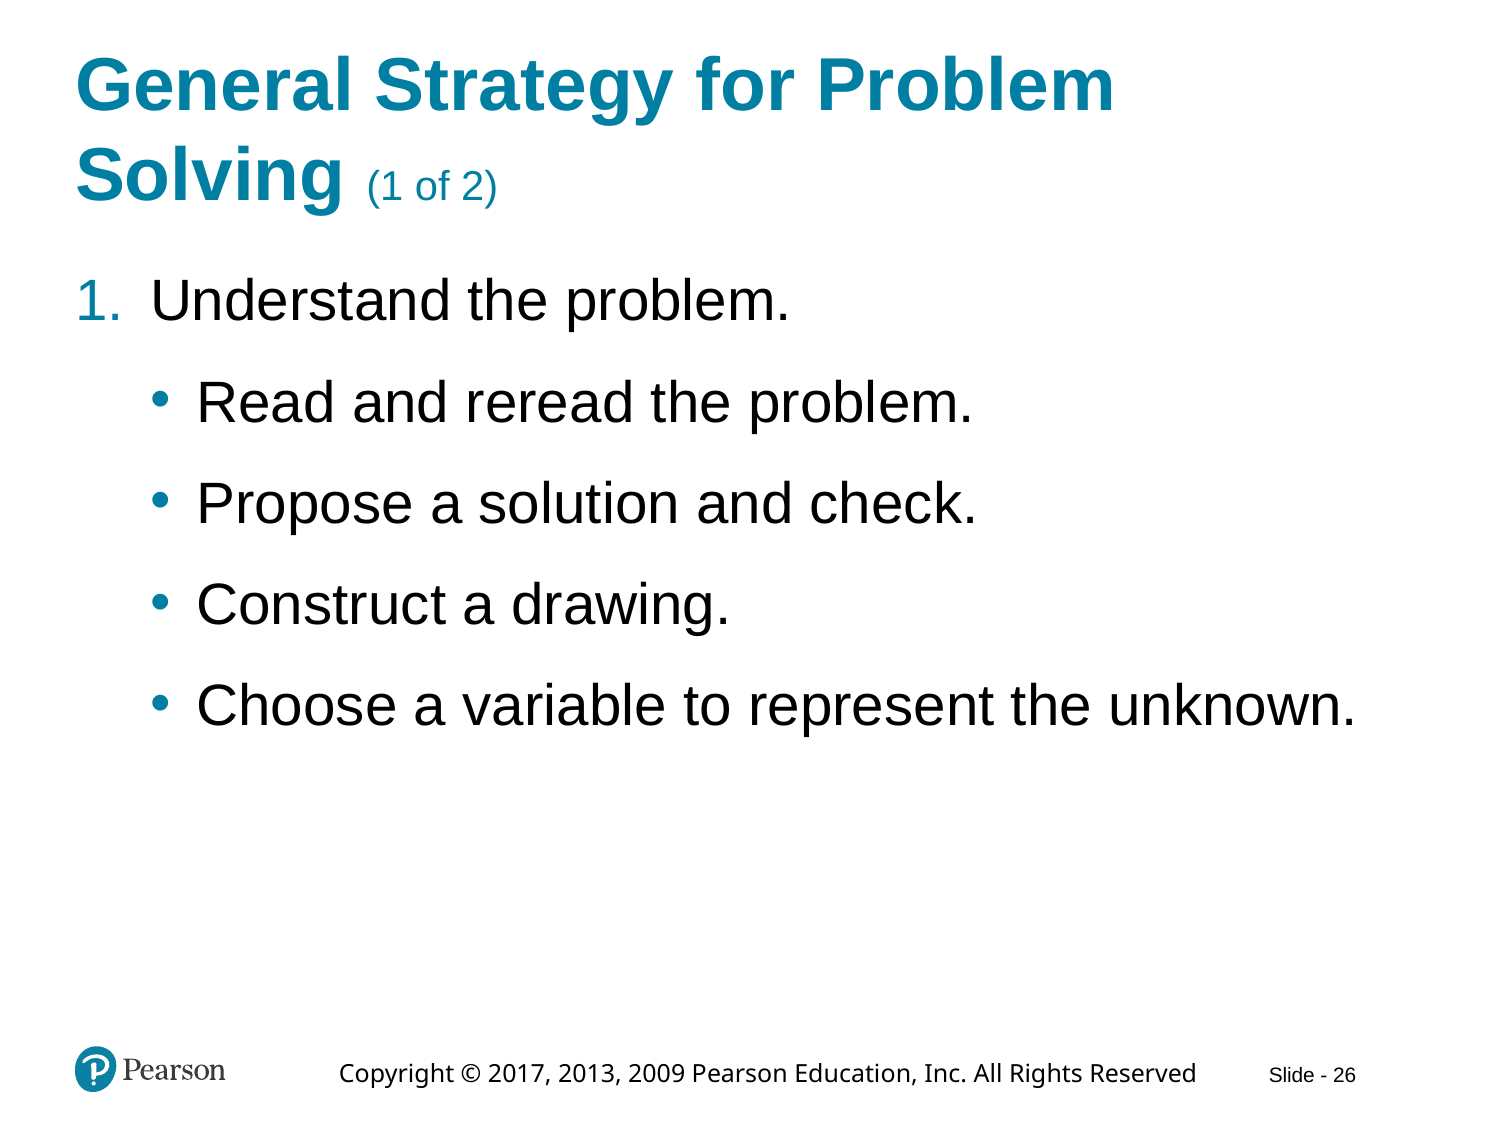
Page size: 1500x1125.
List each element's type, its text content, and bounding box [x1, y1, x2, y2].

list ​Understand the problem. Read and reread the problem. Propose a solution and check. Construct a drawing. Choose a variable to represent the unknown. [75, 262, 1425, 763]
title General Strategy for Problem Solving (1 of 2) [75, 35, 1363, 216]
